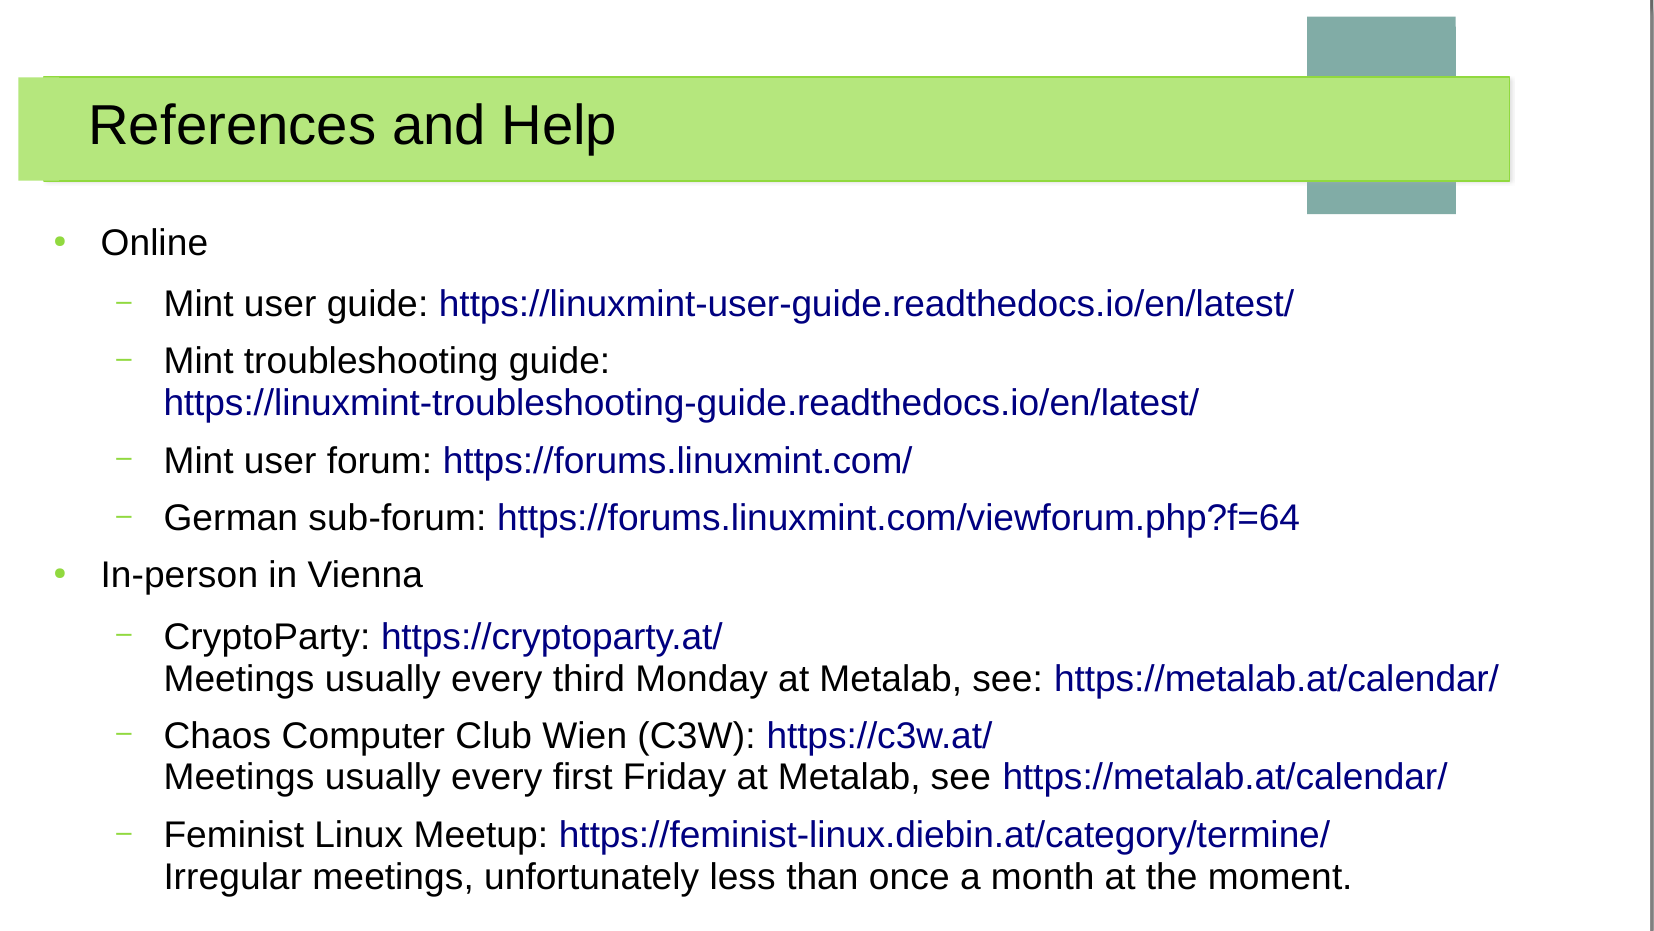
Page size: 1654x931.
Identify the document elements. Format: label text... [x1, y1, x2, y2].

list Online Mint user guide: https://linuxmint-user-guide.readthedocs.io/en/latest/ Mint troubleshooting guide: https://linuxmint-troubleshooting-guide.readthedocs.io/en/latest/ Mint user forum: https://forums.linuxmint.com/ German sub-forum: https://forums.linuxmint.com/viewforum.php?f=64 In-person in Vienna CryptoParty: https://cryptoparty.at/ Meetings usually every third Monday at Metalab, see: https://metalab.at/calendar/ Chaos Computer Club Wien (C3W): https://c3w.at/ Meetings usually every first Friday at Metalab, see https://metalab.at/calendar/ Feminist Linux Meetup: https://feminist-linux.diebin.at/category/termine/ Irregular meetings, unfortunately less than once a month at the moment. [37, 221, 1613, 901]
title References and Help [88, 73, 1506, 178]
